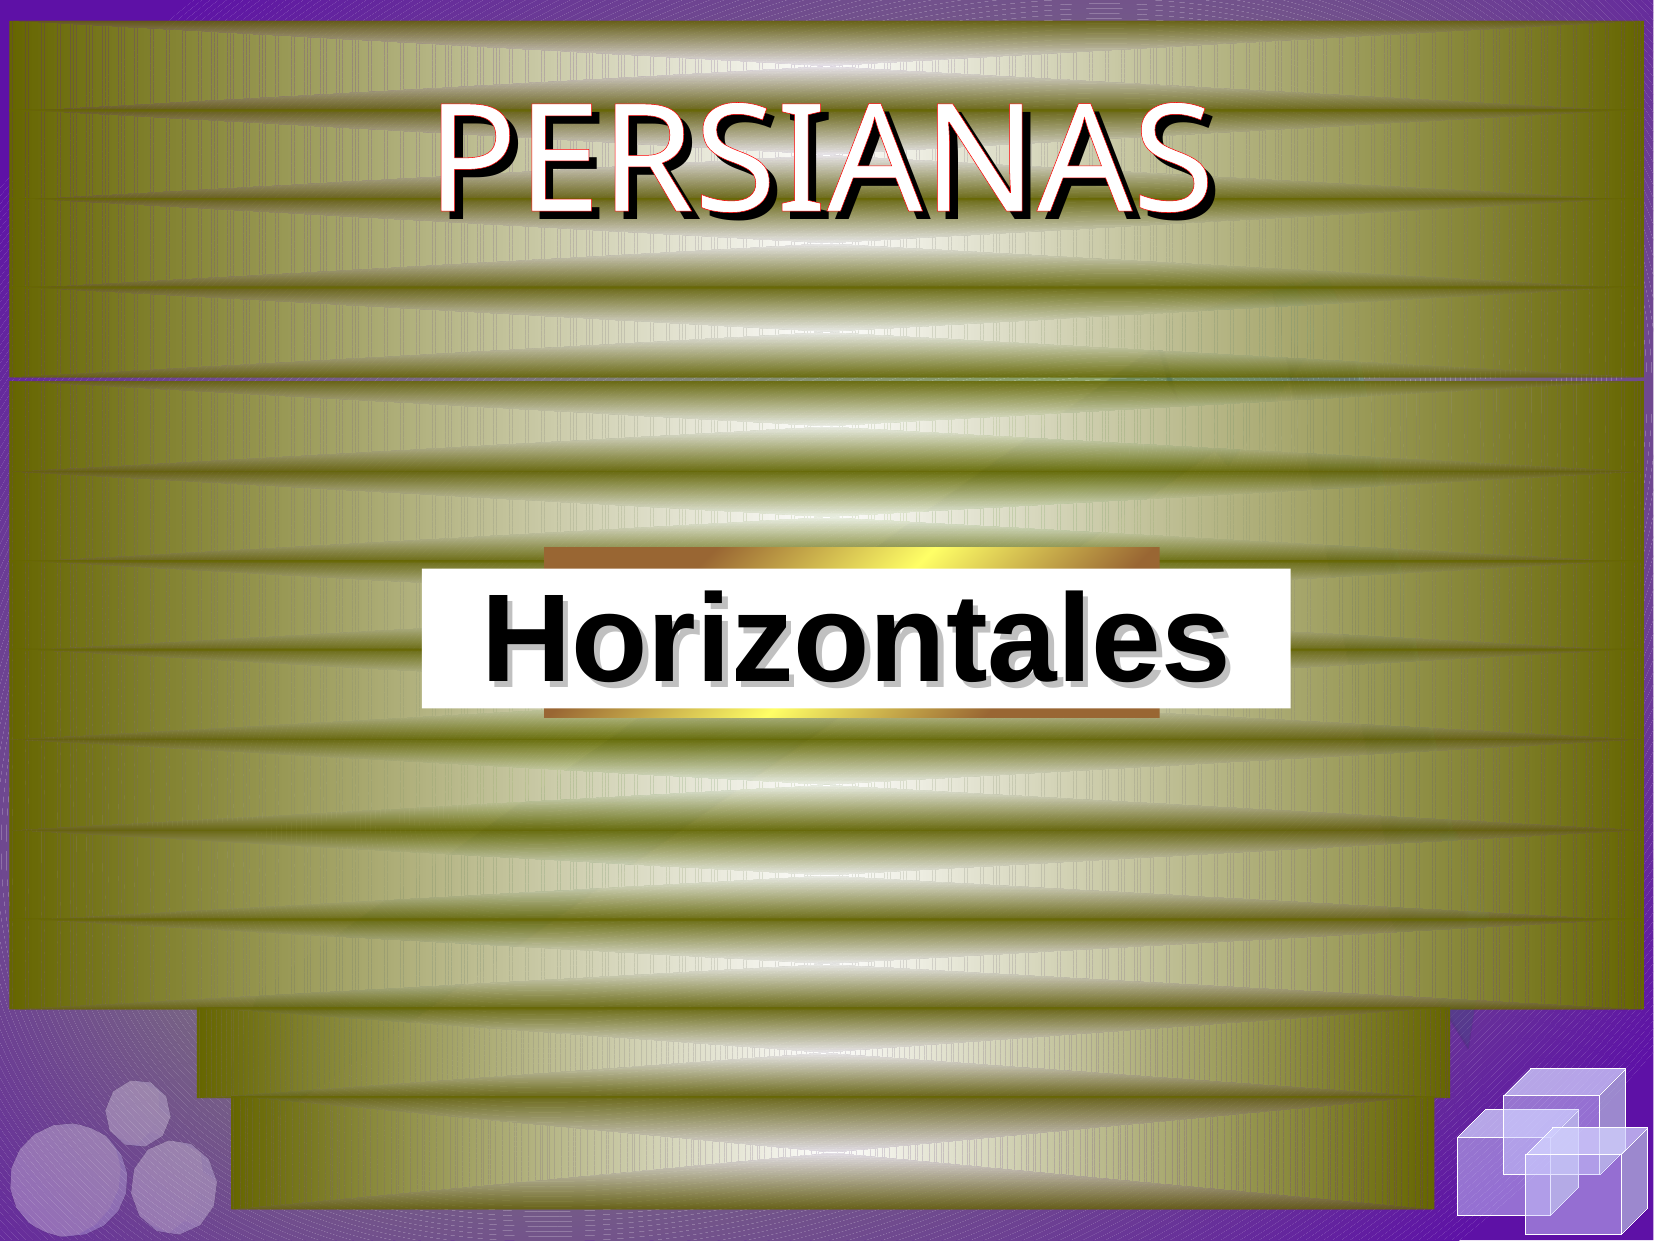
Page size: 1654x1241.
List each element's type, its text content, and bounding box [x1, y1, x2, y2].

title Horizontales [421, 568, 1291, 709]
title FORMA [76, 519, 1565, 732]
title PERSIANAS [76, 47, 1565, 259]
text_box [9, 20, 1644, 378]
text_box [9, 381, 1644, 1210]
